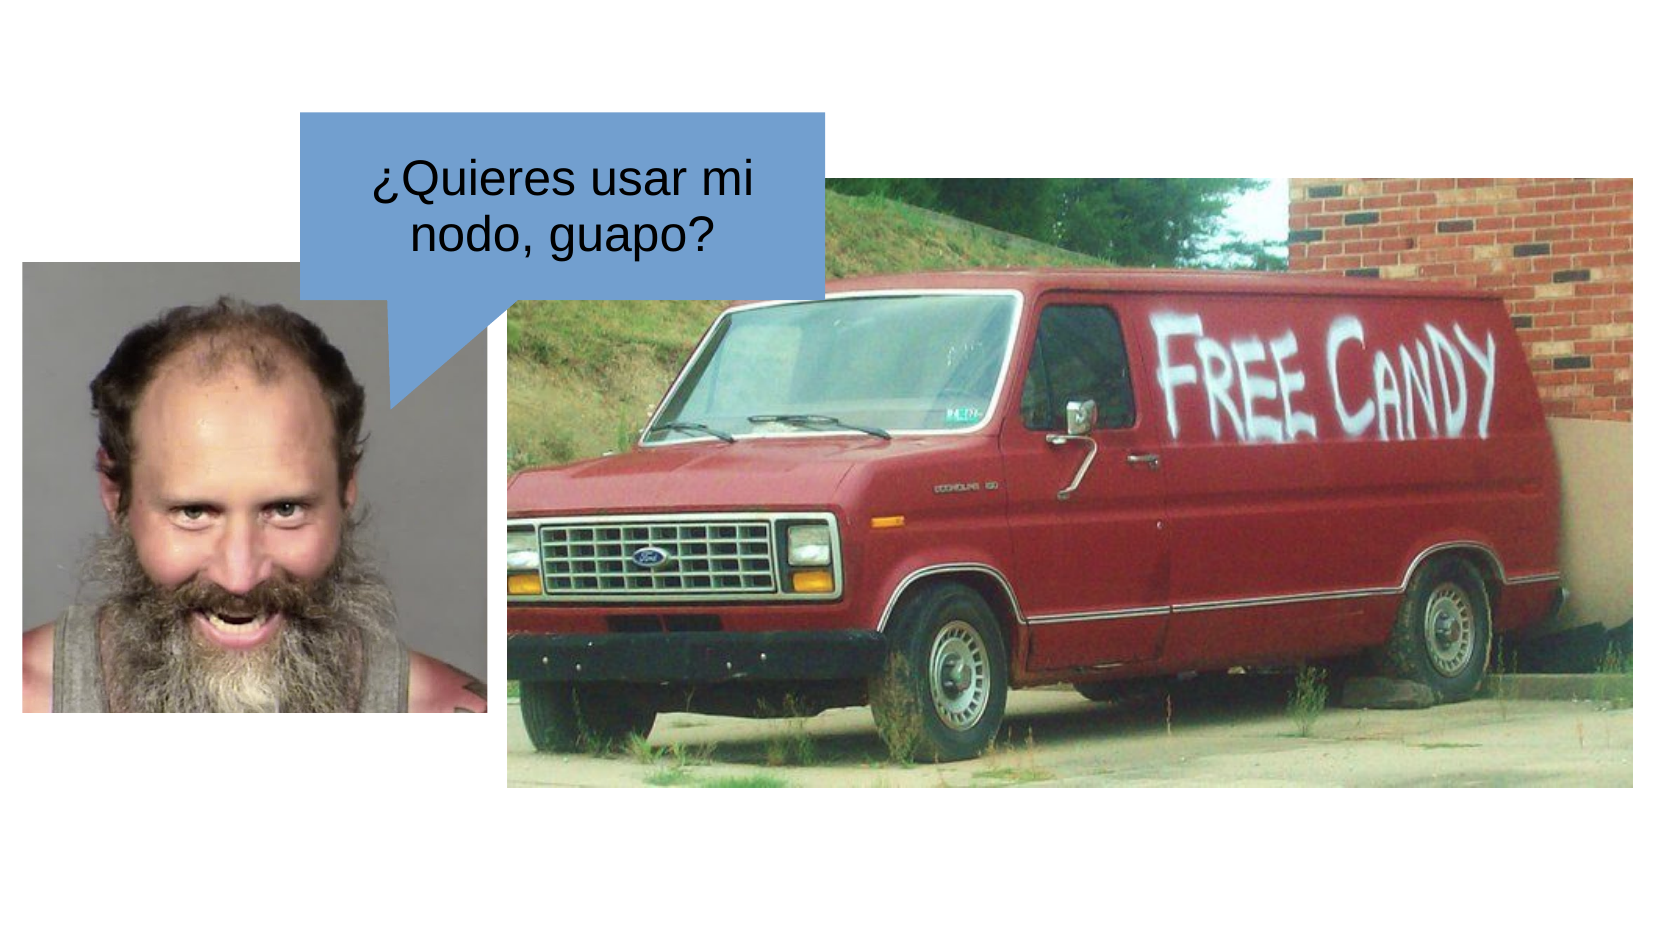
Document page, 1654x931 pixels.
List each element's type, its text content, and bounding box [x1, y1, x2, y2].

picture [507, 178, 1633, 788]
picture [22, 262, 488, 713]
text_box ¿Quieres usar mi nodo, guapo? [300, 112, 826, 410]
